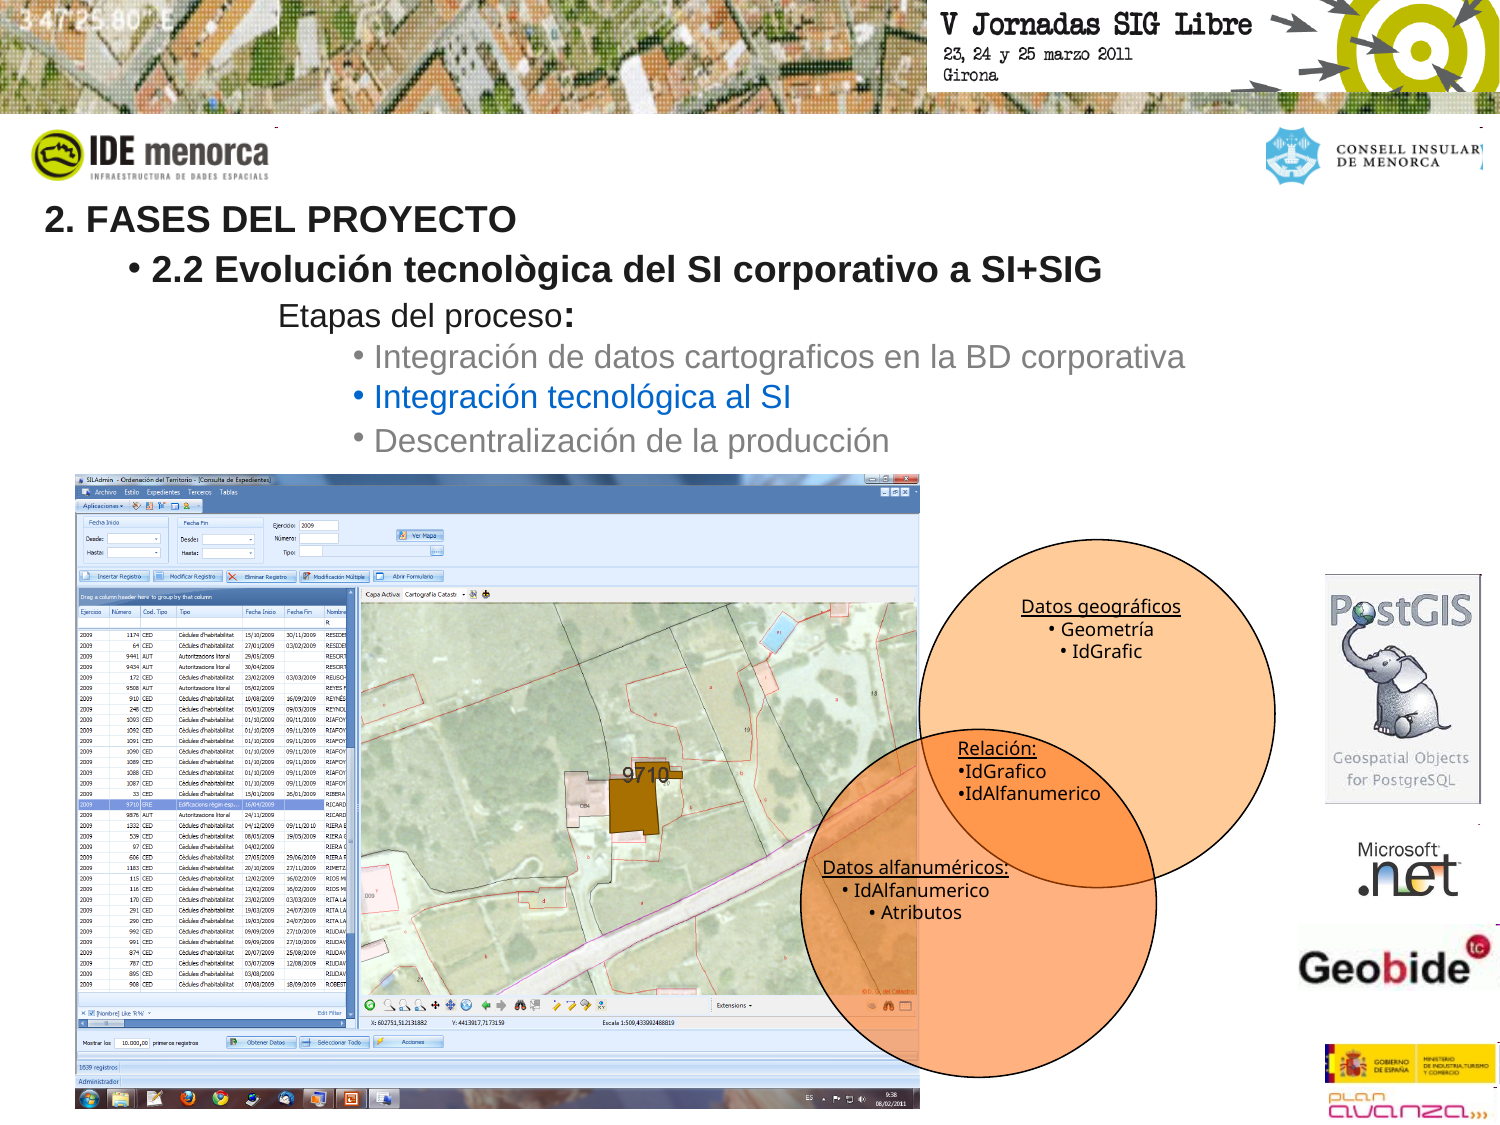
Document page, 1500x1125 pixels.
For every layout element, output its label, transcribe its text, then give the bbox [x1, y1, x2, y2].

text_box 2.2 Evolución tecnològica del SI corporativo a SI+SIG Etapas del proceso: Integración de datos cartograficos en la BD corporativa Integración tecnológica al SI Descentralización de la producción [113, 237, 1202, 558]
text_box [975, 558, 1220, 587]
picture [1298, 924, 1500, 991]
text_box [809, 596, 1276, 1078]
picture [29, 127, 278, 185]
text_box Relación: IdGrafico IdAlfanumerico [942, 729, 1133, 841]
picture [1328, 1087, 1497, 1125]
picture [1325, 574, 1482, 804]
picture [1266, 127, 1483, 185]
picture [75, 474, 920, 1109]
picture [1325, 1042, 1500, 1085]
text_box 2. FASES DEL PROYECTO [29, 187, 533, 248]
text_box Datos geográficos Geometría IdGrafic [966, 587, 1236, 708]
picture [1337, 824, 1480, 917]
text_box Datos alfanuméricos: IdAlfanumerico Atributos [777, 848, 1054, 991]
picture [0, 0, 1500, 114]
